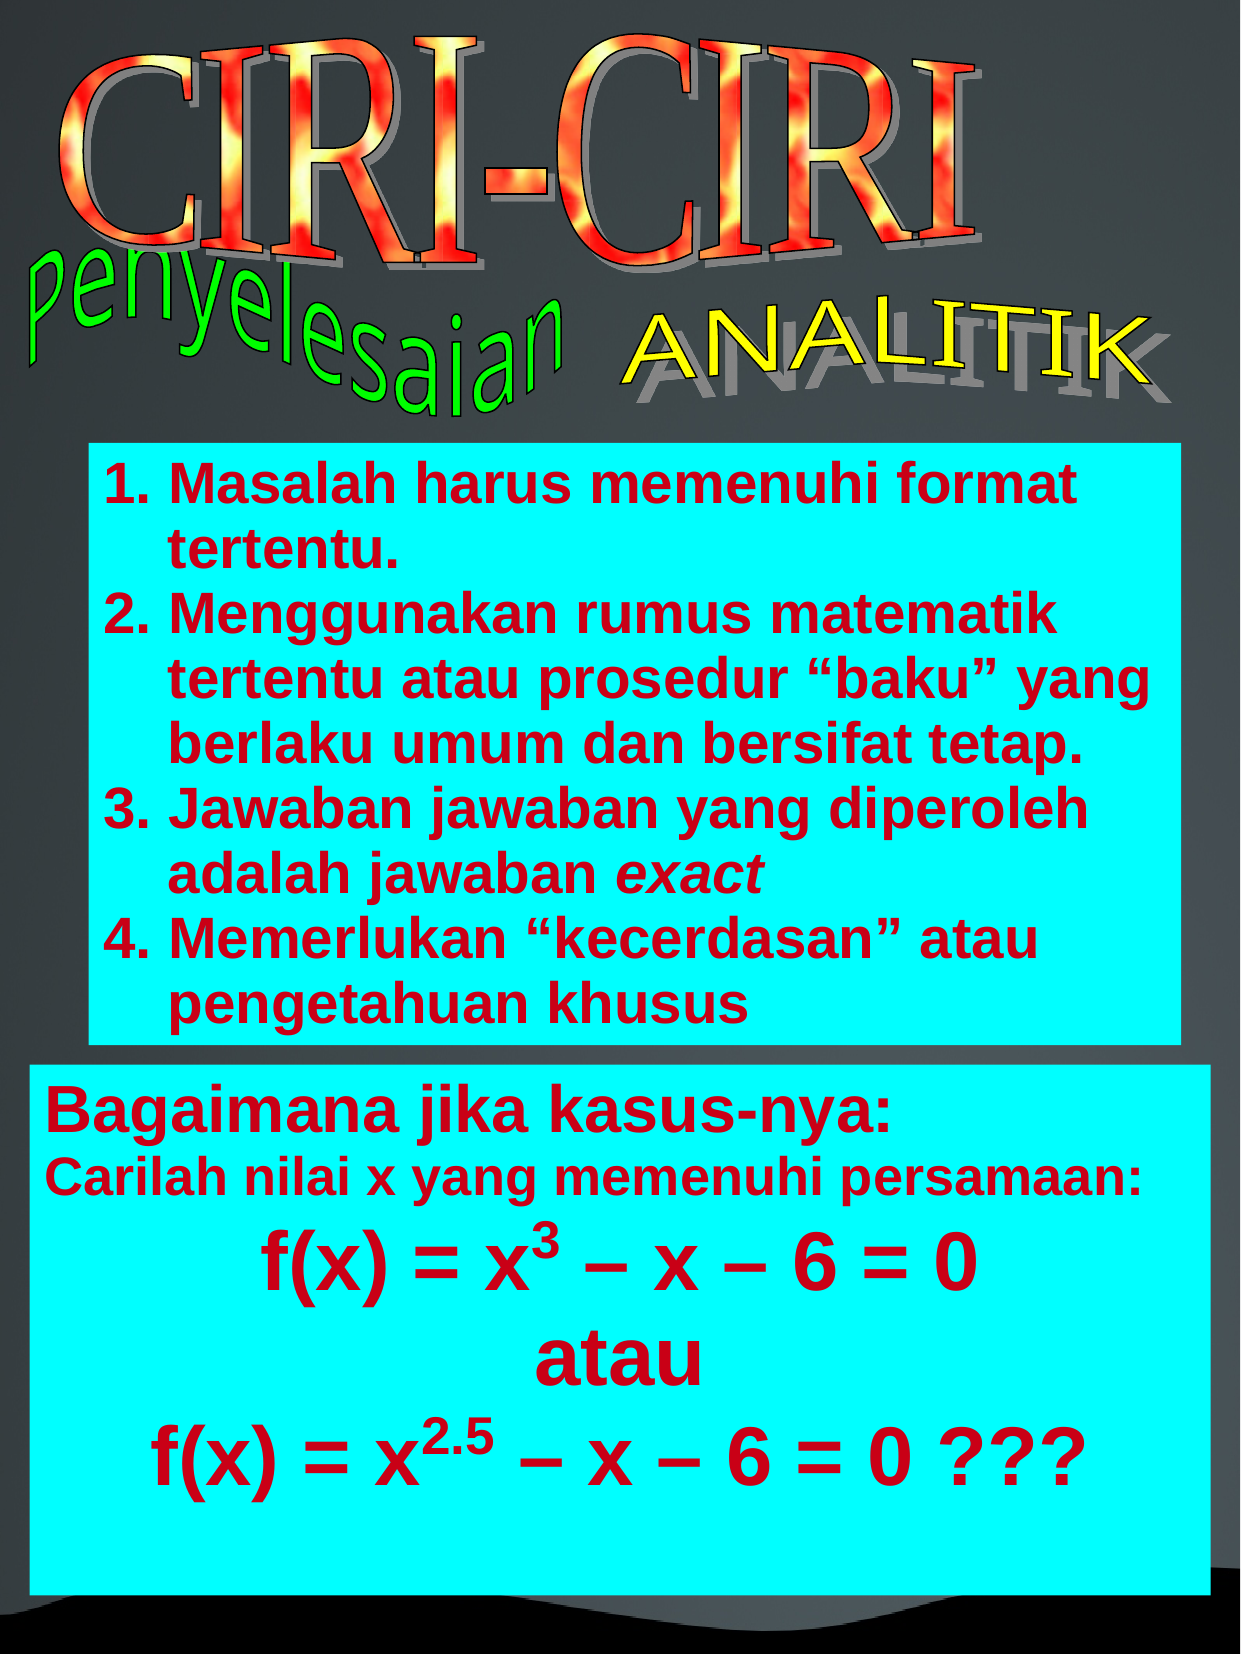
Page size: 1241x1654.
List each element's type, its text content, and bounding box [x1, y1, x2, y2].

text_box ANALITIK [1088, 312, 1152, 384]
text_box Bagaimana jika kasus-nya: Carilah nilai x yang memenuhi persamaan: f(x) = x3 – x – 6 = 0 atau f(x) = x2.5 – x – 6 = 0 ??? [29, 1064, 1211, 1596]
text_box CIRI-CIRI [699, 39, 762, 260]
text_box ANALITIK [1041, 308, 1073, 378]
text_box CIRI-CIRI [200, 45, 263, 253]
text_box CIRI-CIRI [557, 33, 693, 266]
text_box ANALITIK [970, 302, 1035, 372]
text_box CIRI-CIRI [485, 168, 548, 194]
text_box CIRI-CIRI [767, 45, 975, 254]
text_box Penyelesaian [230, 269, 271, 352]
text_box ANALITIK [708, 304, 777, 377]
text_box ANALITIK [788, 299, 866, 370]
text_box Penyelesaian [351, 322, 387, 402]
text_box Penyelesaian [526, 299, 562, 394]
text_box 1. Masalah harus memenuhi format tertentu. 2. Menggunakan rumus matematik tertentu atau prosedur “baku” yang berlaku umum dan bersifat tetap. 3. Jawaban jawaban yang diperoleh adalah jawaban exact 4. Memerlukan “kecerdasan” atau pengetahuan khusus [88, 442, 1182, 1046]
text_box Penyelesaian [127, 243, 171, 320]
text_box Penyelesaian [282, 255, 291, 365]
text_box Penyelesaian [178, 247, 226, 357]
text_box CIRI-CIRI [269, 36, 477, 263]
text_box ANALITIK [877, 295, 926, 365]
text_box CIRI-CIRI [59, 54, 195, 246]
text_box Penyelesaian [73, 248, 115, 328]
text_box Penyelesaian [29, 250, 65, 367]
text_box ANALITIK [933, 299, 965, 369]
text_box Penyelesaian [473, 331, 513, 413]
text_box Penyelesaian [452, 341, 461, 417]
text_box Penyelesaian [394, 337, 437, 416]
text_box ANALITIK [620, 313, 697, 384]
text_box Penyelesaian [302, 302, 344, 385]
picture [0, 0, 1241, 1654]
